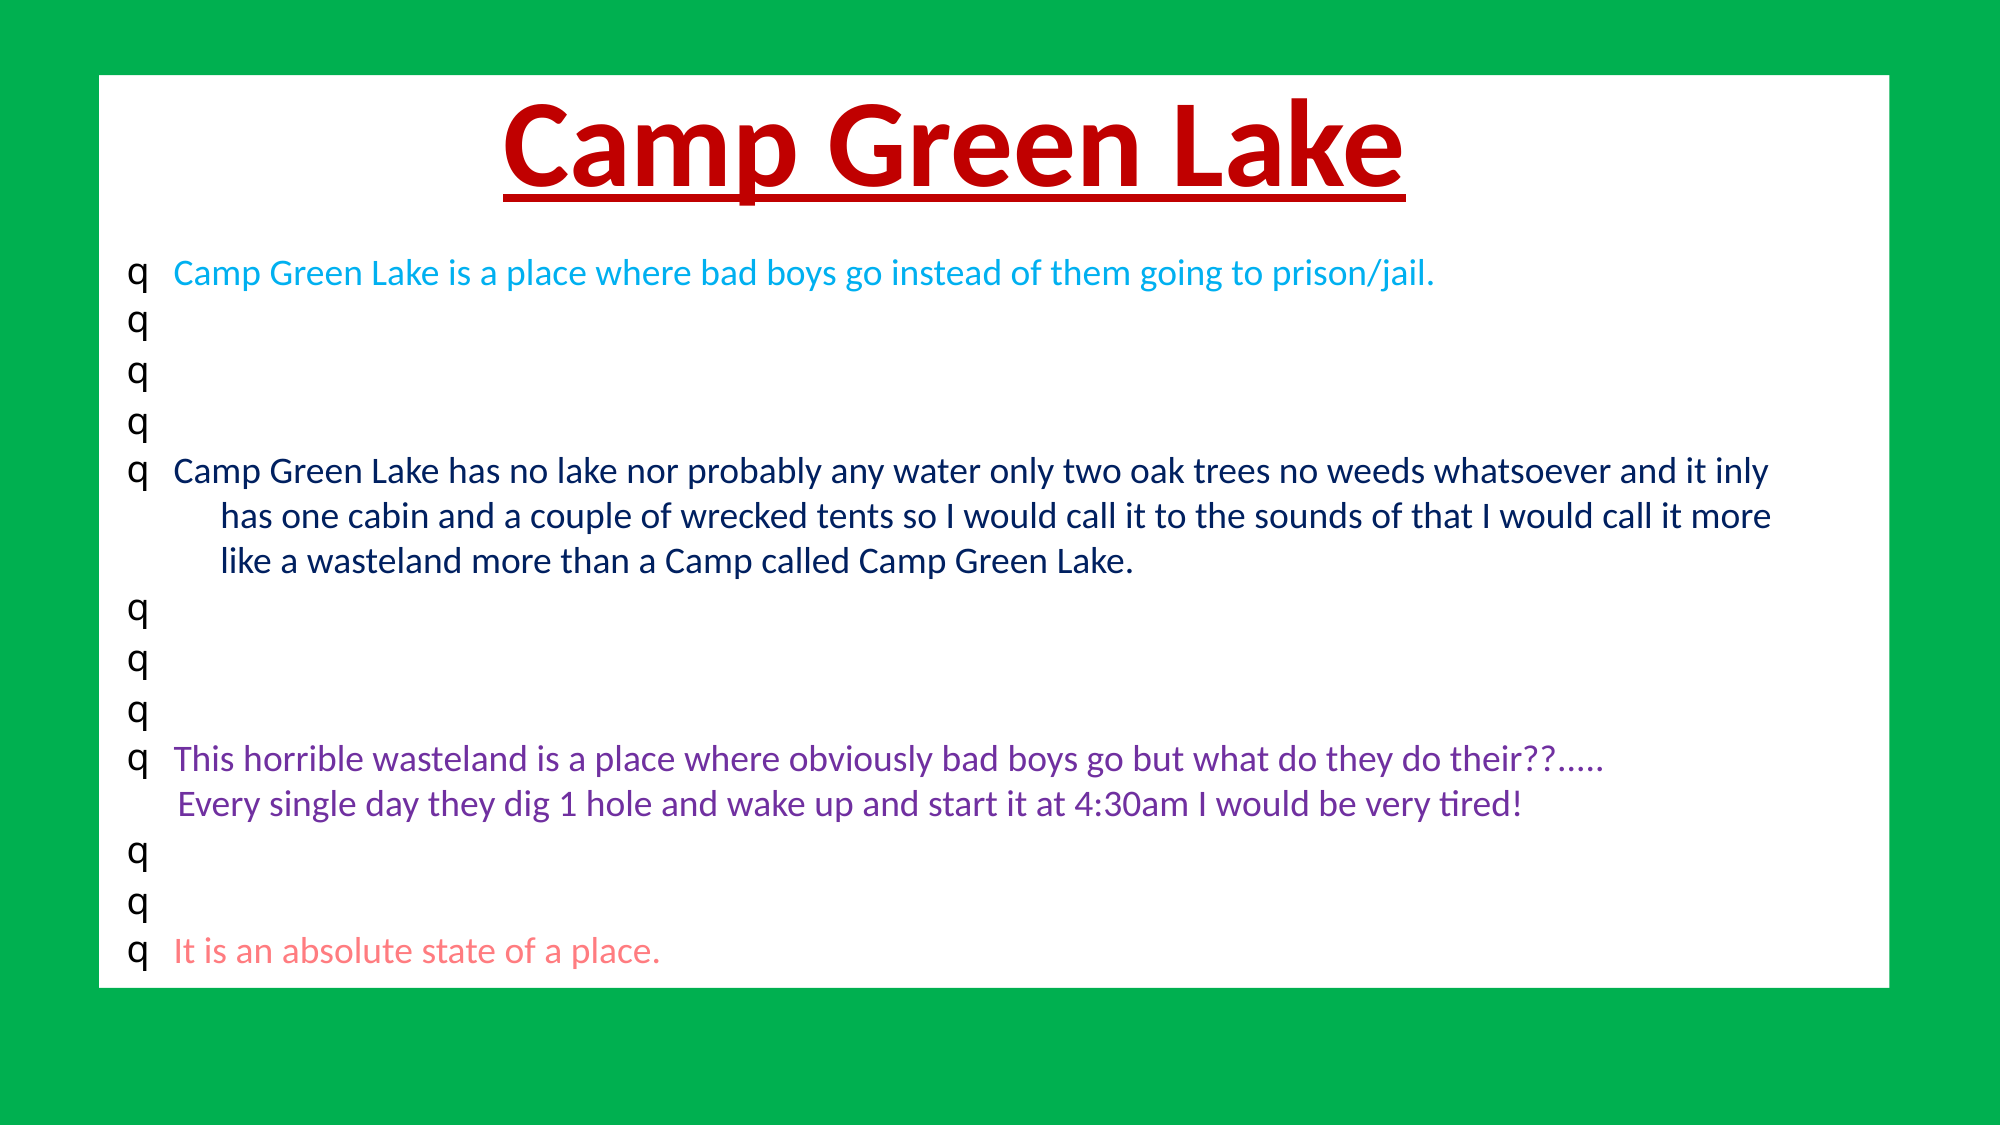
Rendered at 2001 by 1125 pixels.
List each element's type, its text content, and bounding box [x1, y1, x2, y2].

text_box Camp Green Lake is a place where bad boys go instead of them going to prison/jail. Camp Green Lake has no lake nor probably any water only two oak trees no weeds whatsoever and it inly has one cabin and a couple of wrecked tents so I would call it to the sounds of that I would call it more like a wasteland more than a Camp called Camp Green Lake. This horrible wasteland is a place where obviously bad boys go but what do they do their??..... Every single day they dig 1 hole and wake up and start it at 4:30am I would be very tired! It is an absolute state of a place. [111, 240, 1802, 987]
text_box Camp Green Lake [488, 76, 1436, 221]
text_box [0, 0, 2000, 1125]
